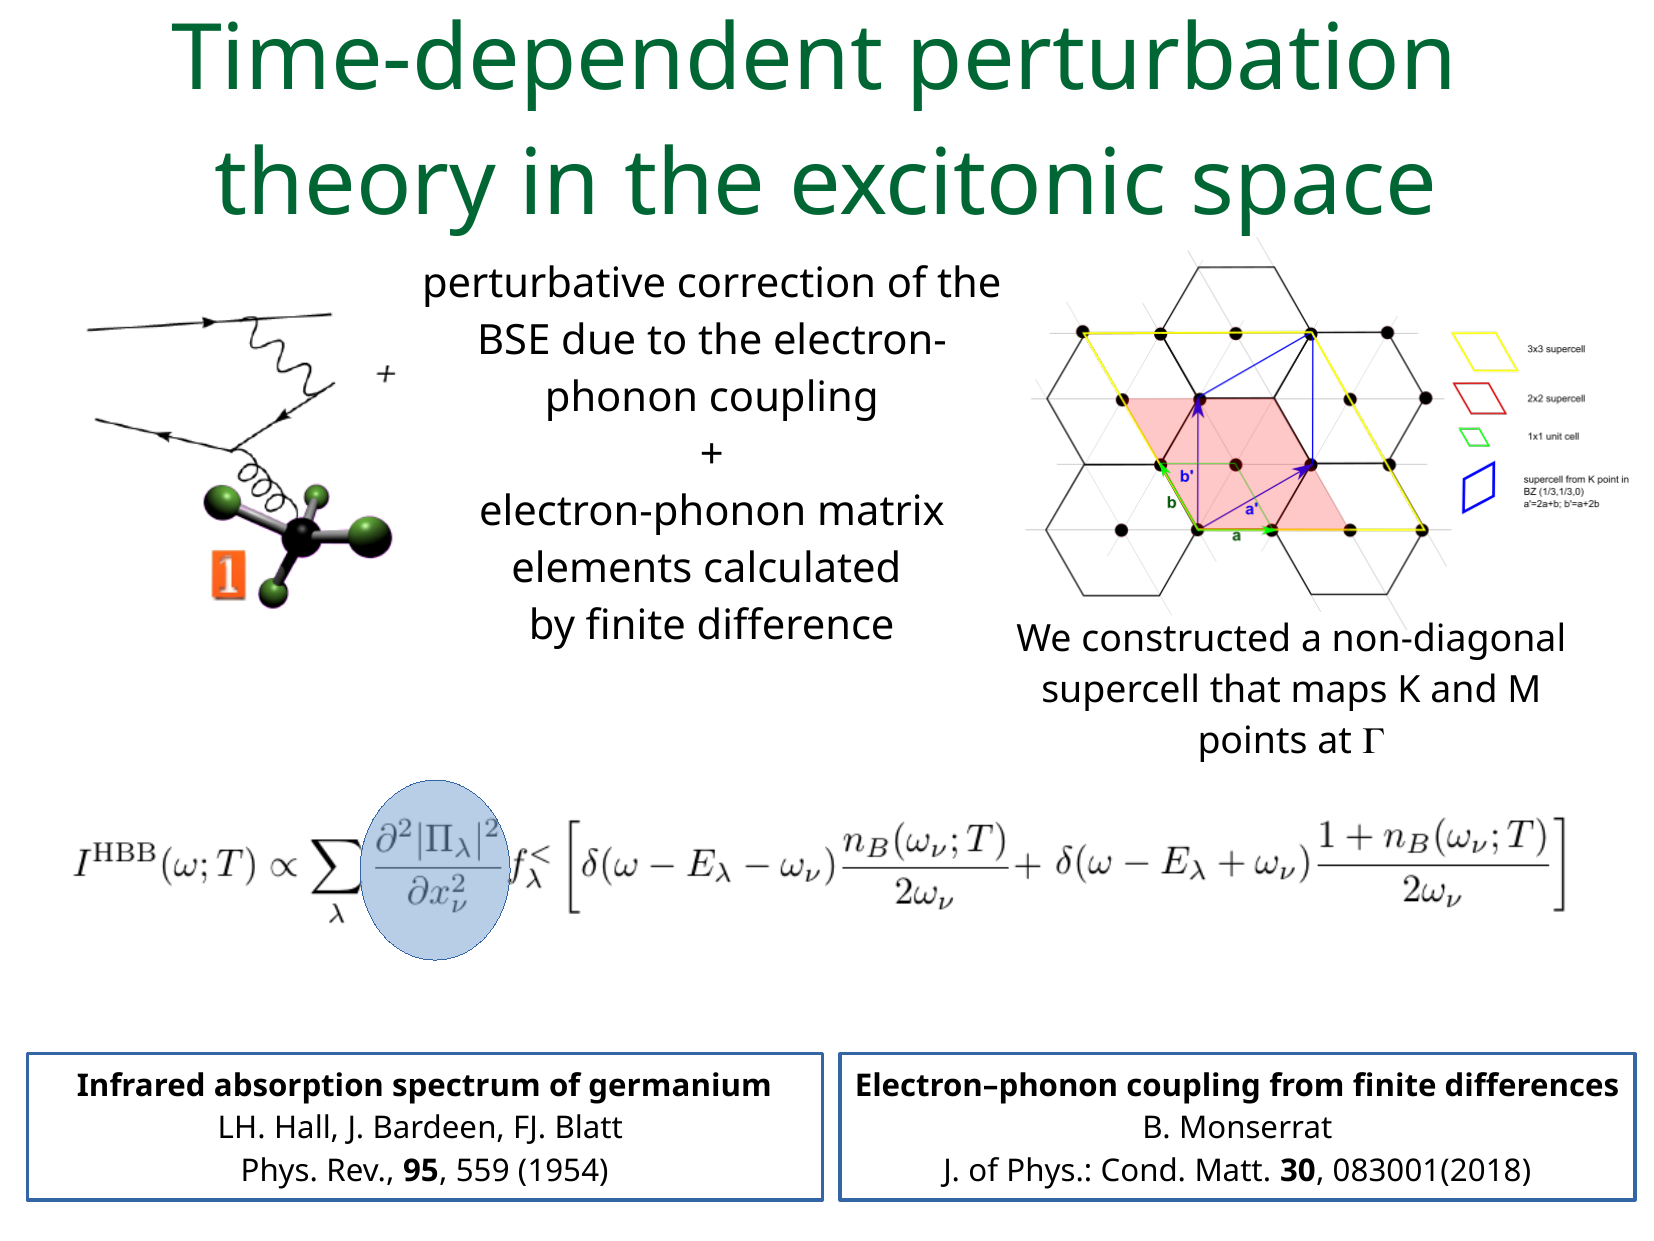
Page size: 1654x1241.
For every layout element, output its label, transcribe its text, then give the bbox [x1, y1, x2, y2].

picture [491, 812, 1591, 931]
picture [990, 255, 1645, 631]
picture [60, 812, 379, 931]
text_box [360, 780, 511, 961]
text_box perturbative correction of the BSE due to the electron-phonon coupling + electron-phonon matrix elements calculated by finite difference [410, 271, 990, 633]
picture [75, 255, 411, 631]
text_box We constructed a non-diagonal supercell that maps K and M points at G [990, 595, 1593, 781]
text_box Electron–phonon coupling from finite differences B. Monserrat J. of Phys.: Cond. Matt. 30, 083001(2018) [840, 1053, 1636, 1201]
title Time-dependent perturbation theory in the excitonic space [0, 0, 1654, 255]
text_box Infrared absorption spectrum of germanium LH. Hall, J. Bardeen, FJ. Blatt Phys. Rev., 95, 559 (1954) [27, 1053, 823, 1201]
